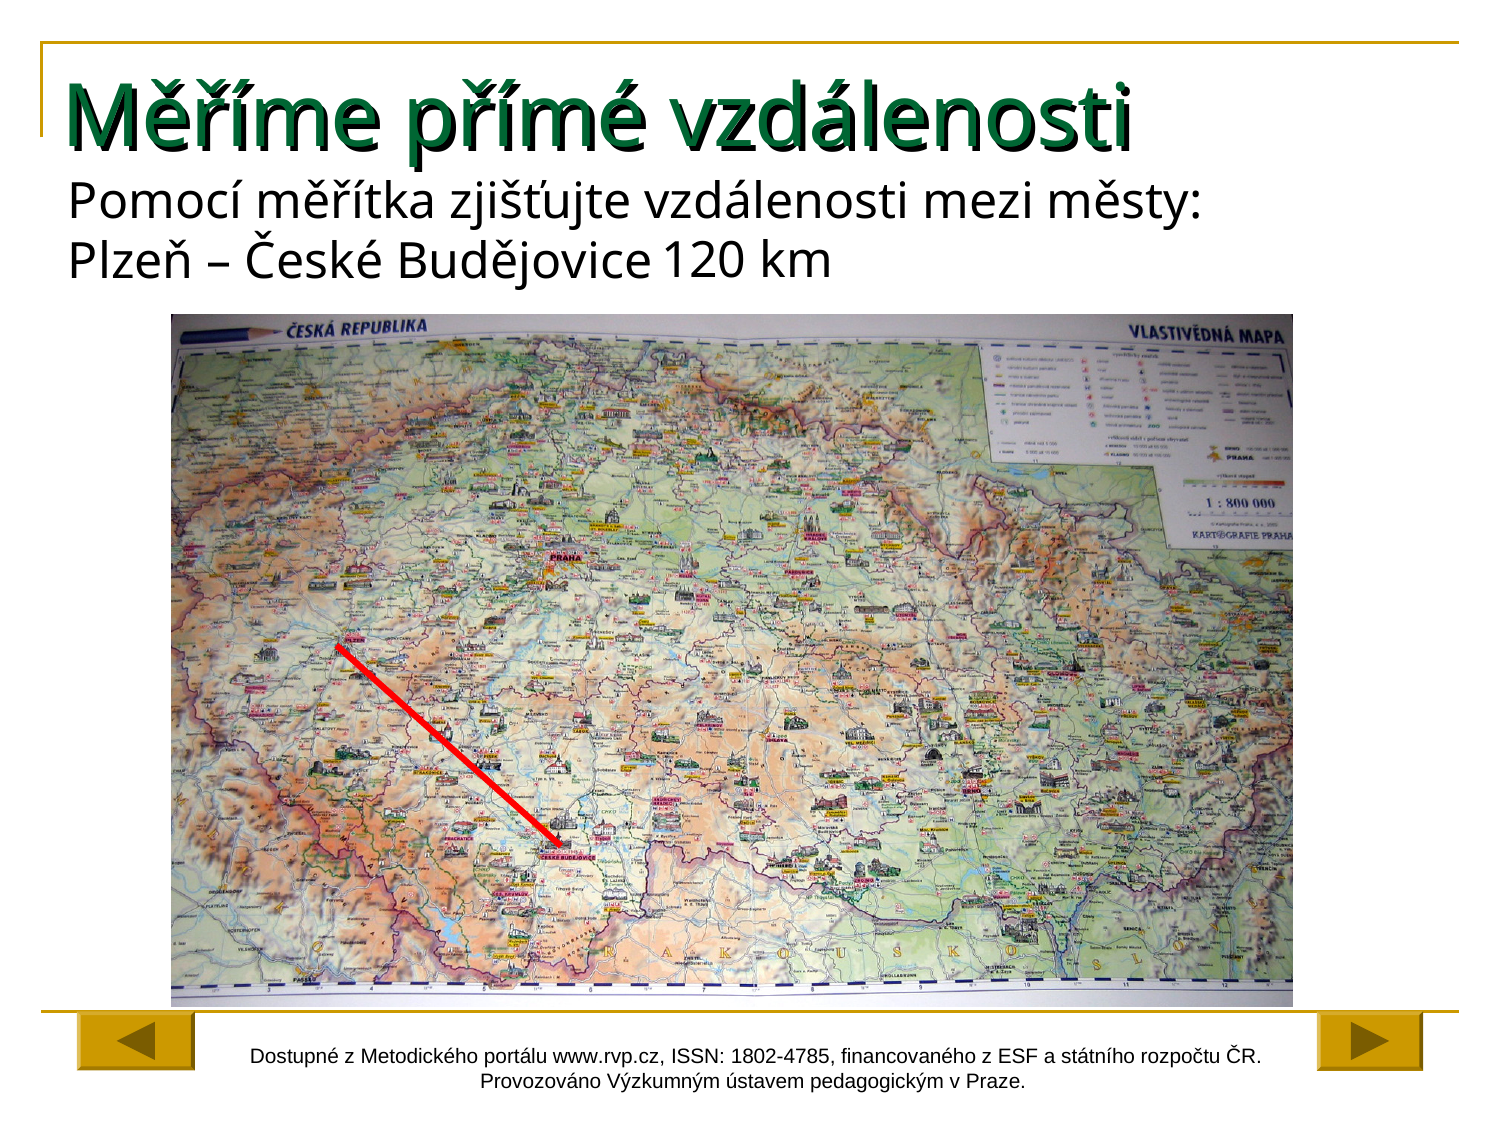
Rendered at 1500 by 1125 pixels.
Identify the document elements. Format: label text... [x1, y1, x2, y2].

picture [171, 314, 1293, 1007]
text_box 120 km [646, 219, 848, 296]
title Měříme přímé vzdálenosti [46, 45, 1254, 197]
text_box [78, 1011, 195, 1071]
text_box Pomocí měřítka zjišťujte vzdálenosti mezi městy: Plzeň – České Budějovice [53, 160, 1471, 297]
text_box [1318, 1011, 1424, 1071]
